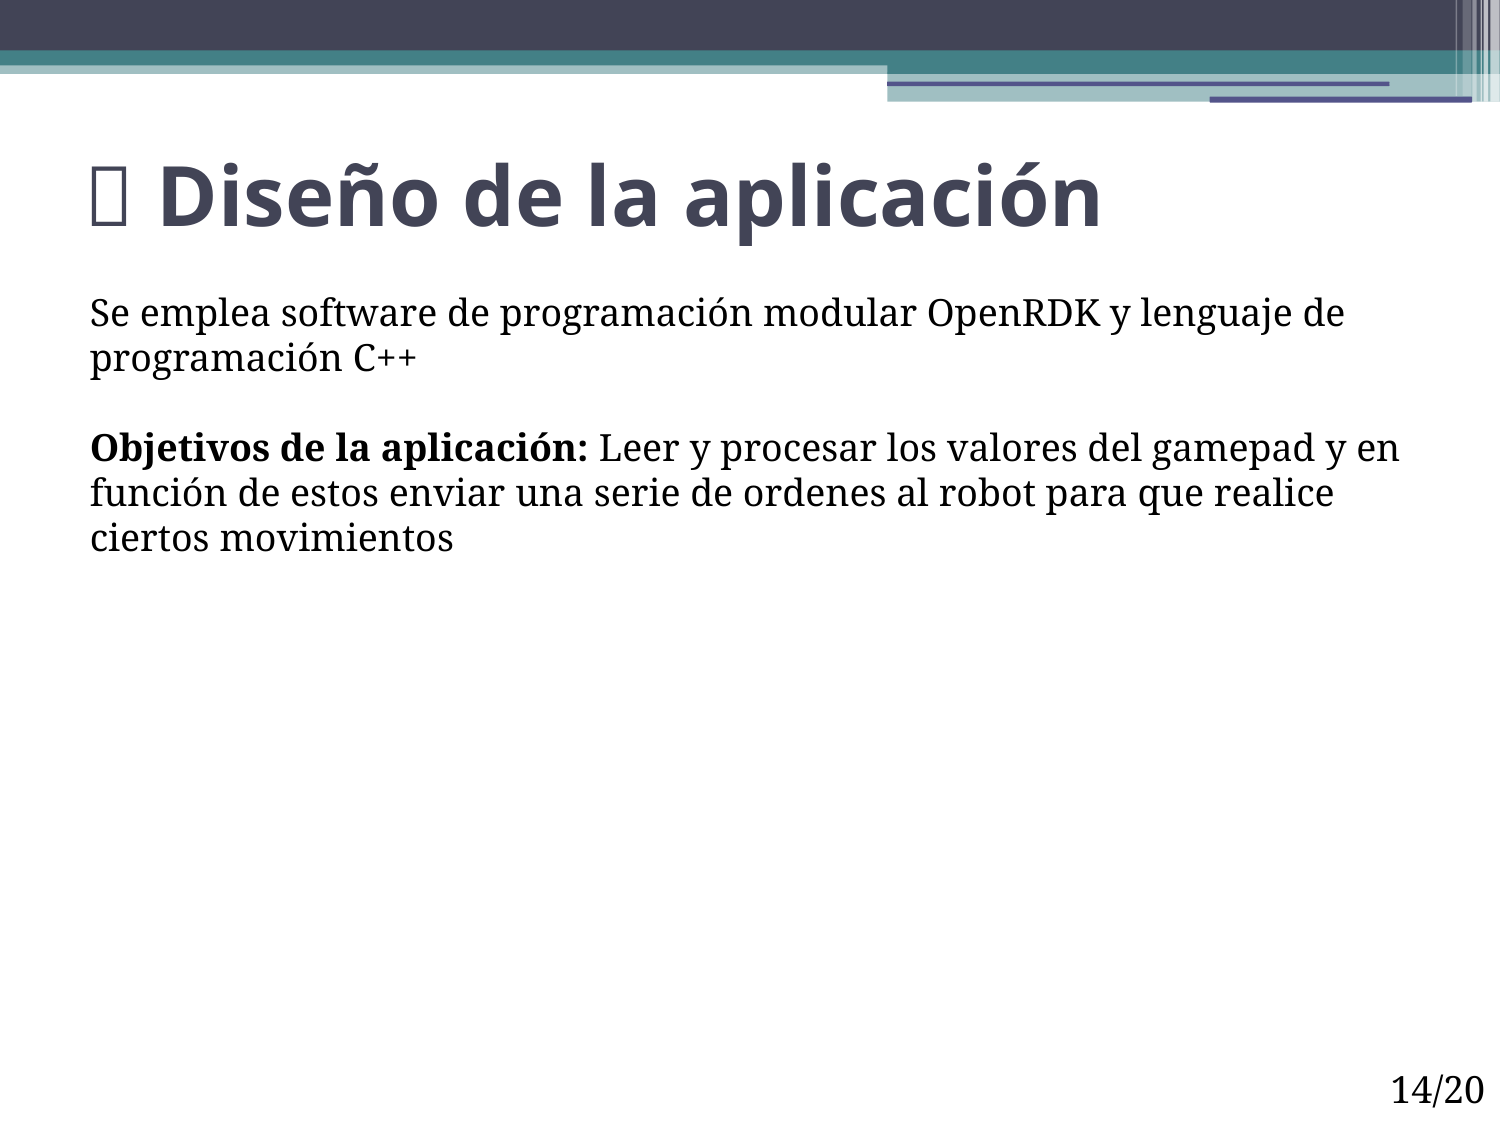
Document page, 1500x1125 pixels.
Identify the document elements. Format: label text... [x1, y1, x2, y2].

title  Diseño de la aplicación [70, 105, 1421, 281]
list Se emplea software de programación modular OpenRDK y lenguaje de programación C++ Objetivos de la aplicación: Leer y procesar los valores del gamepad y en función de estos enviar una serie de ordenes al robot para que realice ciertos movimientos [75, 281, 1425, 1079]
slide_number <number>/20 [1334, 1065, 1500, 1125]
